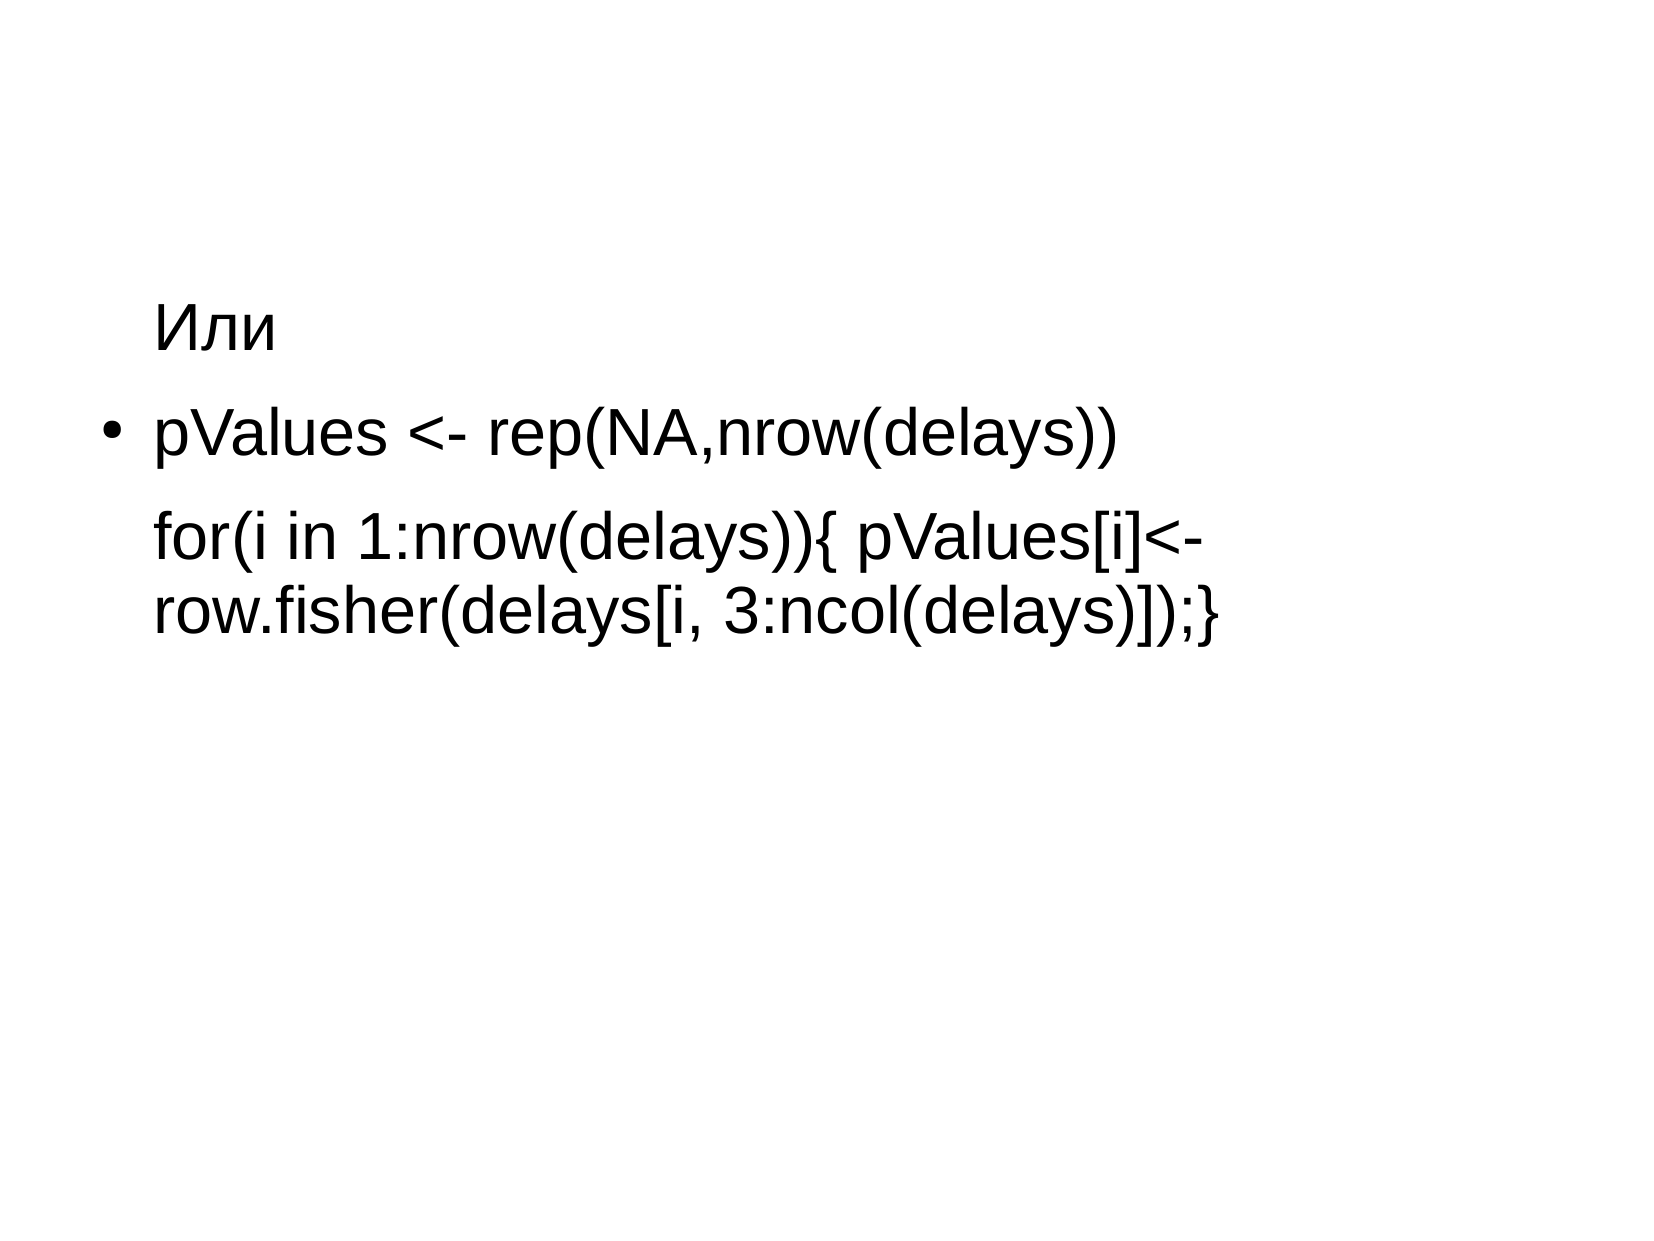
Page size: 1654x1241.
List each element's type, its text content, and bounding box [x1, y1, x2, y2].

list Или pValues <- rep(NA,nrow(delays)) for(i in 1:nrow(delays)){ pValues[i]<-row.fisher(delays[i, 3:ncol(delays)]);} [82, 290, 1538, 1010]
